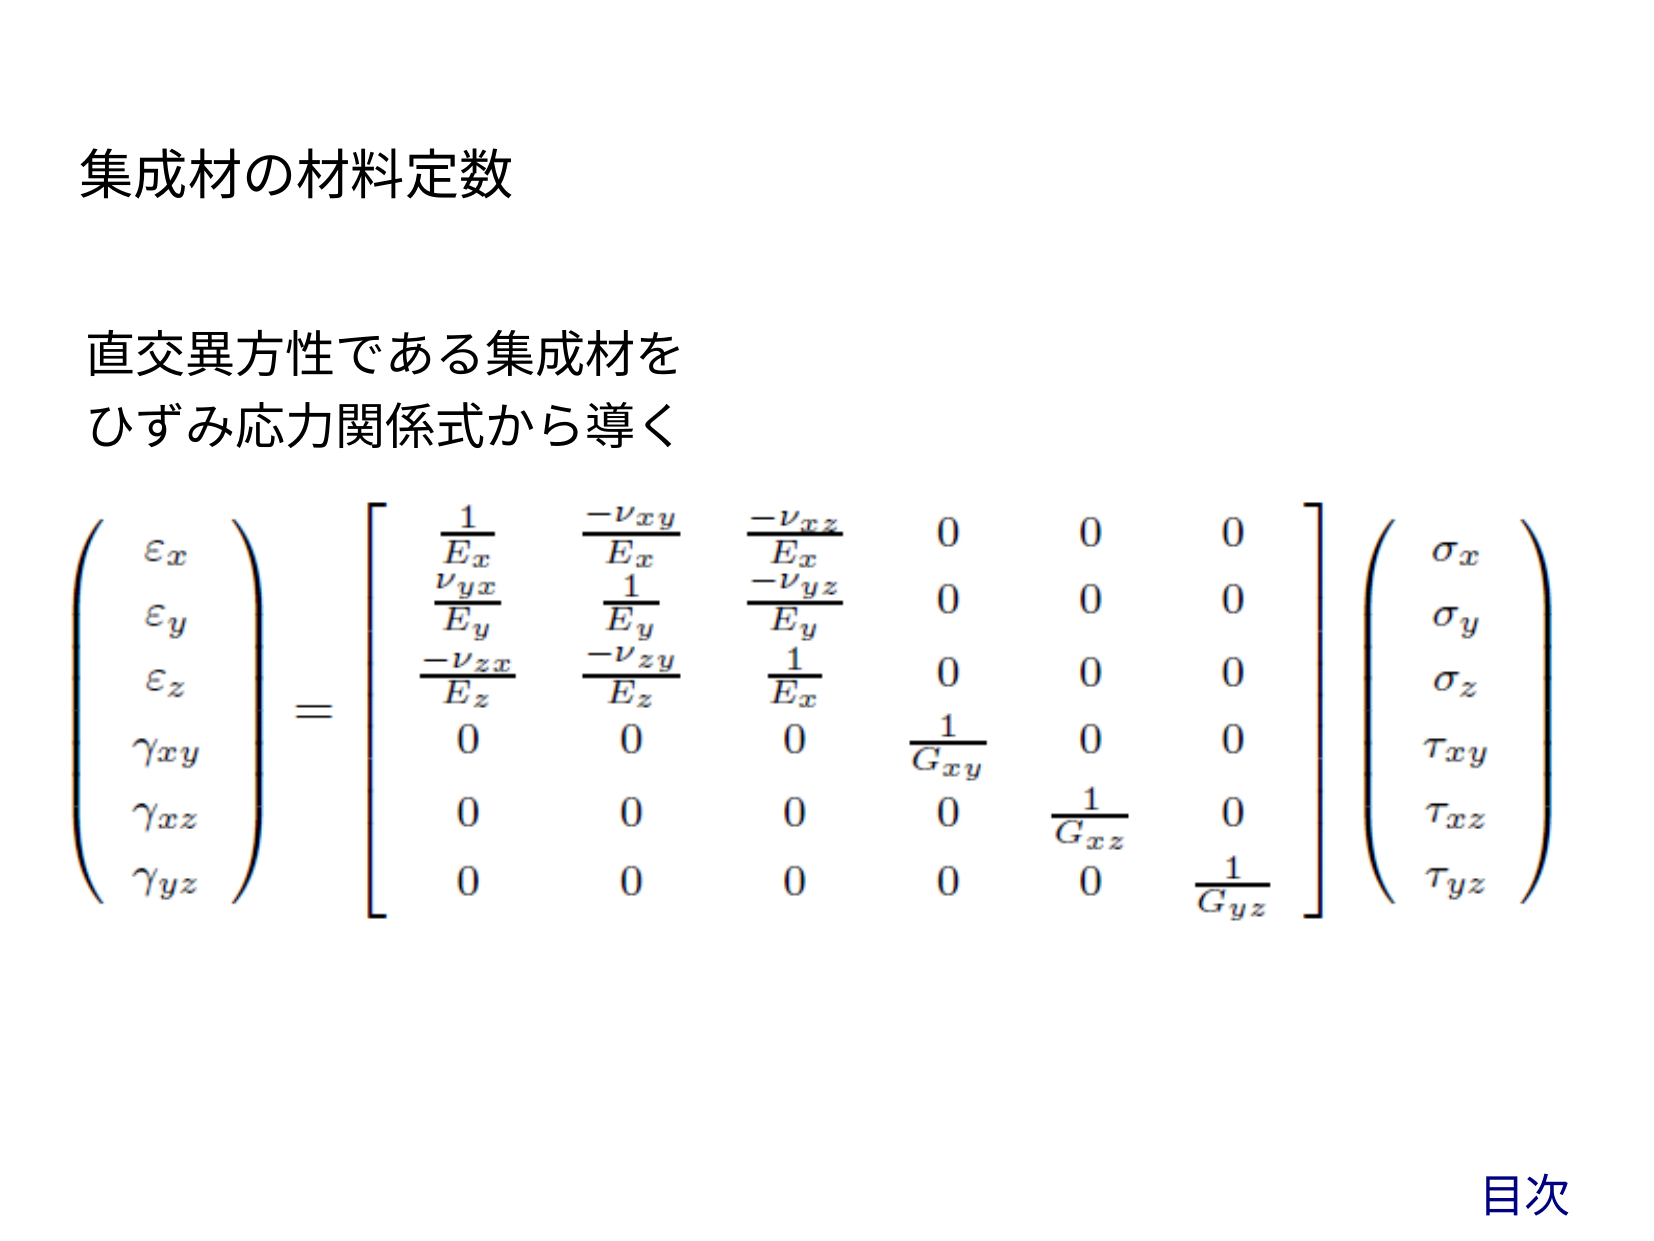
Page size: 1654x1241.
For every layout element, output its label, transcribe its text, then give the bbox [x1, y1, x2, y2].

text_box 集成材の材料定数 [64, 124, 863, 199]
text_box 直交異方性である集成材を ひずみ応力関係式から導く [70, 307, 869, 431]
picture [64, 476, 1598, 946]
text_box 目次 [1464, 1151, 1654, 1217]
